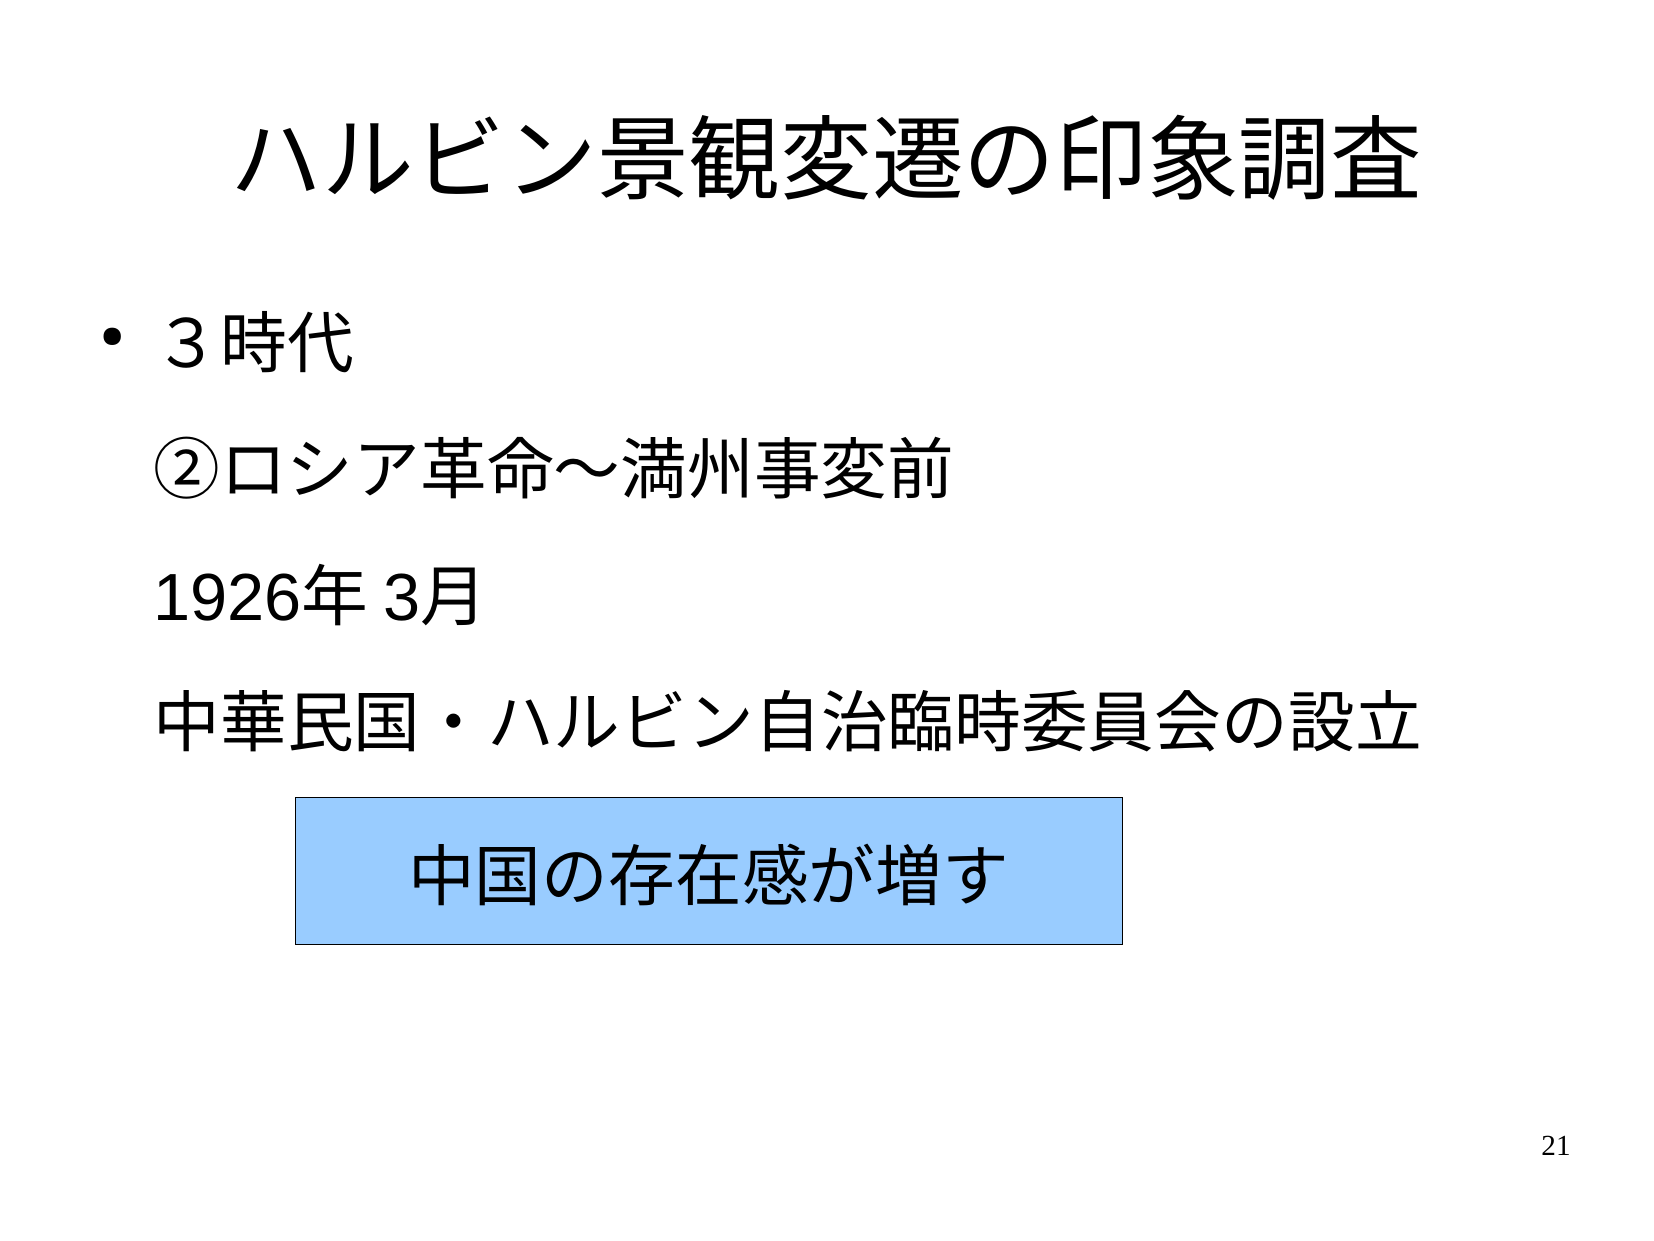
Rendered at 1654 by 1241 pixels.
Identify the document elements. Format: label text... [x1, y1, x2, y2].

list ３時代 ②ロシア革命〜満州事変前 1926年 3月 中華民国・ハルビン自治臨時委員会の設立 [82, 290, 1571, 1241]
title ハルビン景観変遷の印象調査 [82, 49, 1571, 257]
text_box 中国の存在感が増す [295, 797, 1123, 945]
